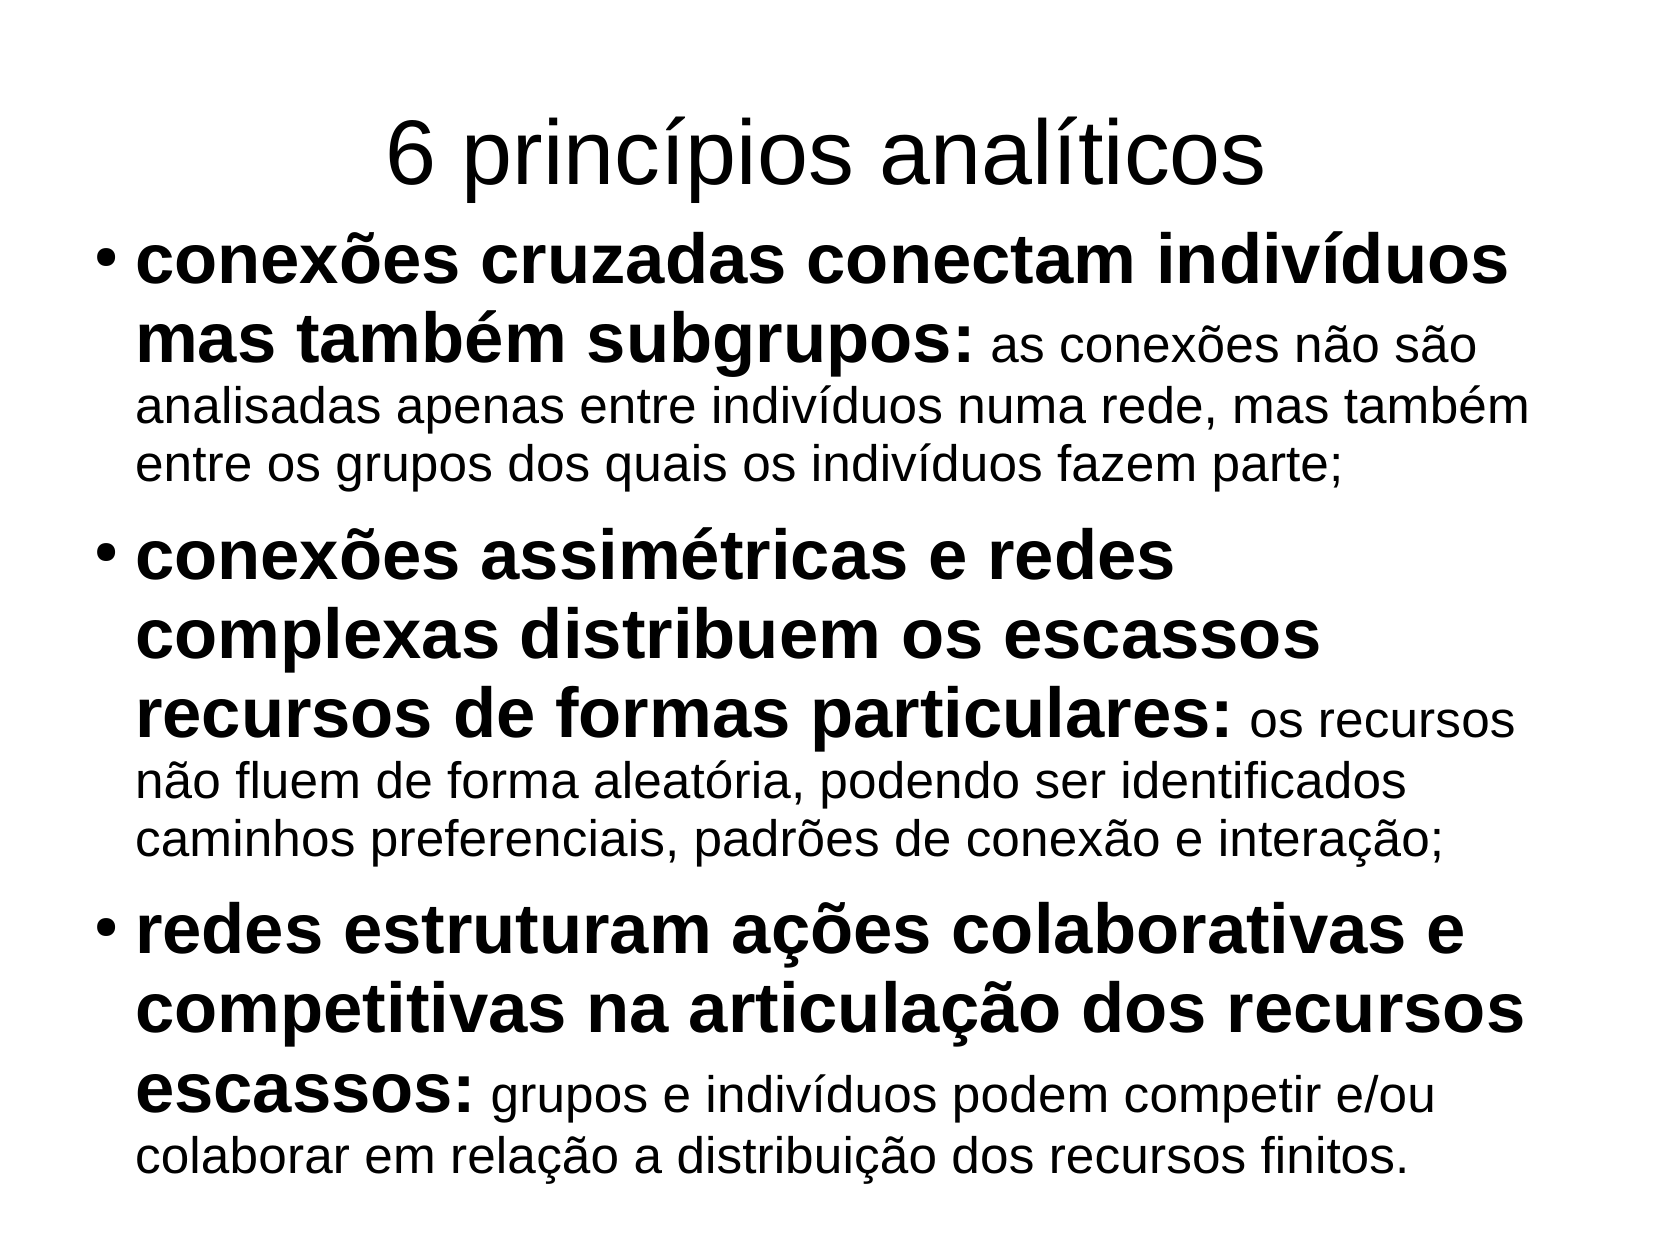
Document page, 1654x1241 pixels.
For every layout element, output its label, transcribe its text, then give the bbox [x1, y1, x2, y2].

title 6 princípios analíticos [82, 49, 1571, 257]
list conexões cruzadas conectam indivíduos mas também subgrupos: as conexões não são analisadas apenas entre indivíduos numa rede, mas também entre os grupos dos quais os indivíduos fazem parte; conexões assimétricas e redes complexas distribuem os escassos recursos de formas particulares: os recursos não fluem de forma aleatória, podendo ser identificados caminhos preferenciais, padrões de conexão e interação; redes estruturam ações colaborativas e competitivas na articulação dos recursos escassos: grupos e indivíduos podem competir e/ou colaborar em relação a distribuição dos recursos finitos. [80, 219, 1536, 1241]
